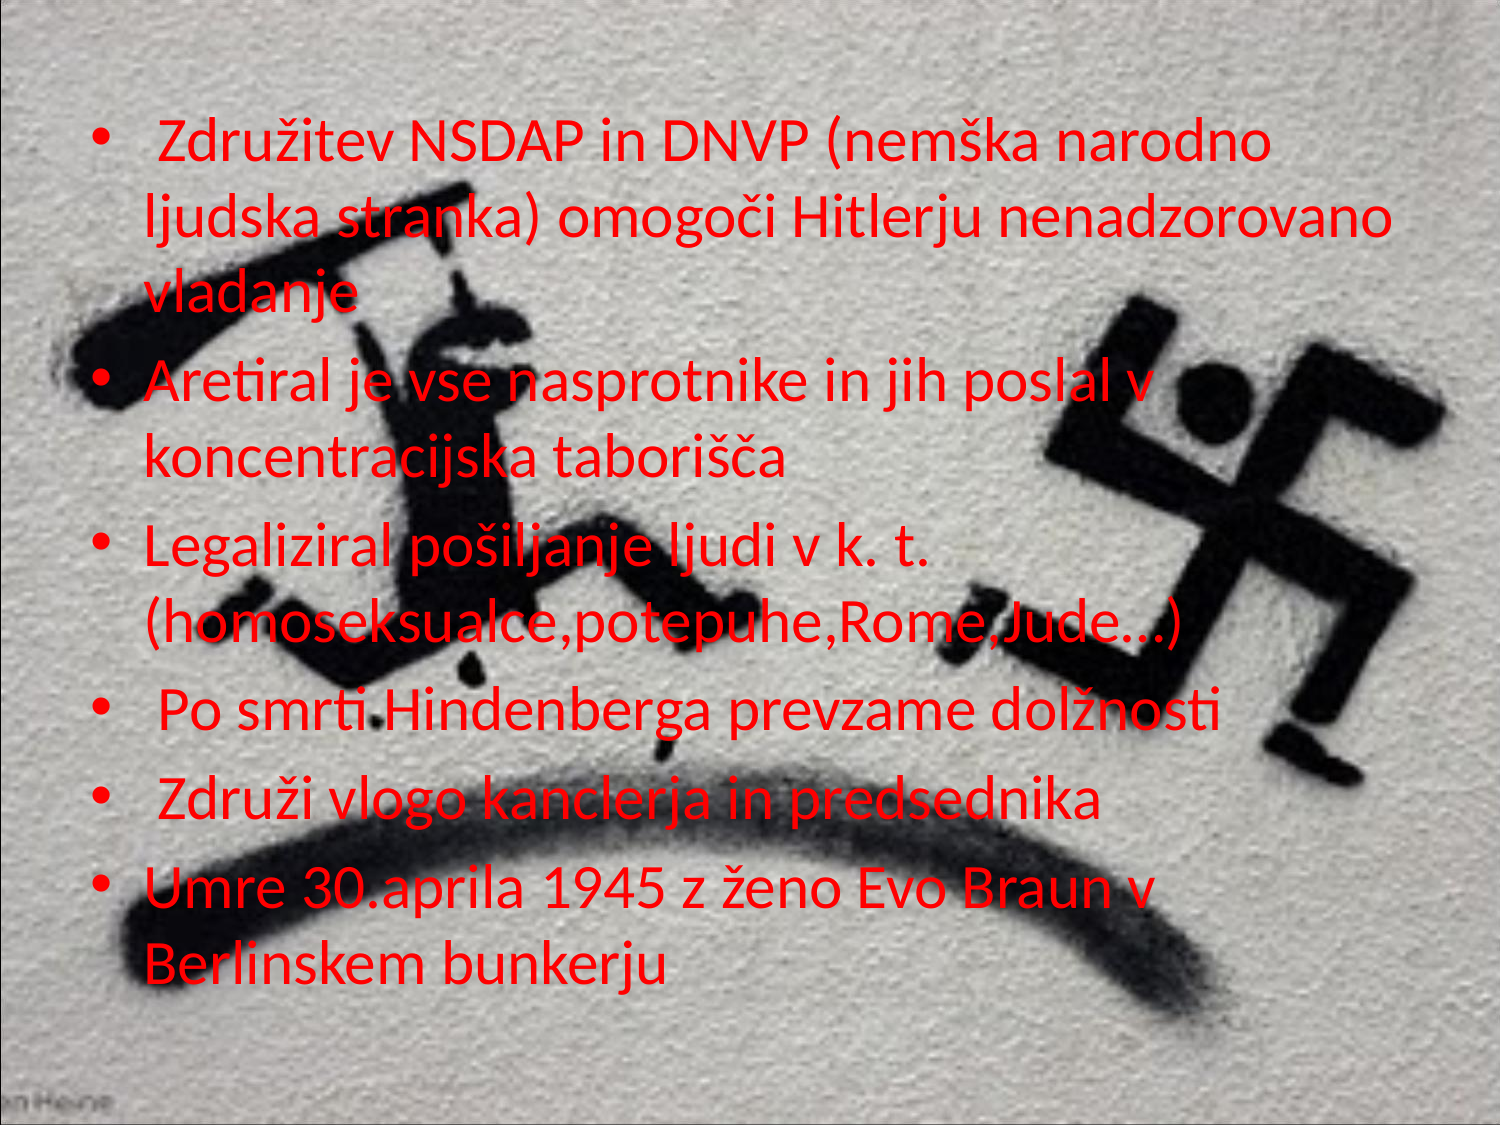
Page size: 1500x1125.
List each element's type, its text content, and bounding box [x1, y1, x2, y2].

picture [0, 0, 1500, 1125]
list Združitev NSDAP in DNVP (nemška narodno ljudska stranka) omogoči Hitlerju nenadzorovano vladanje Aretiral je vse nasprotnike in jih poslal v koncentracijska taborišča Legaliziral pošiljanje ljudi v k. t. (homoseksualce,potepuhe,Rome,Jude…) Po smrti Hindenberga prevzame dolžnosti Združi vlogo kanclerja in predsednika Umre 30.aprila 1945 z ženo Evo Braun v Berlinskem bunkerju [75, 90, 1425, 1005]
